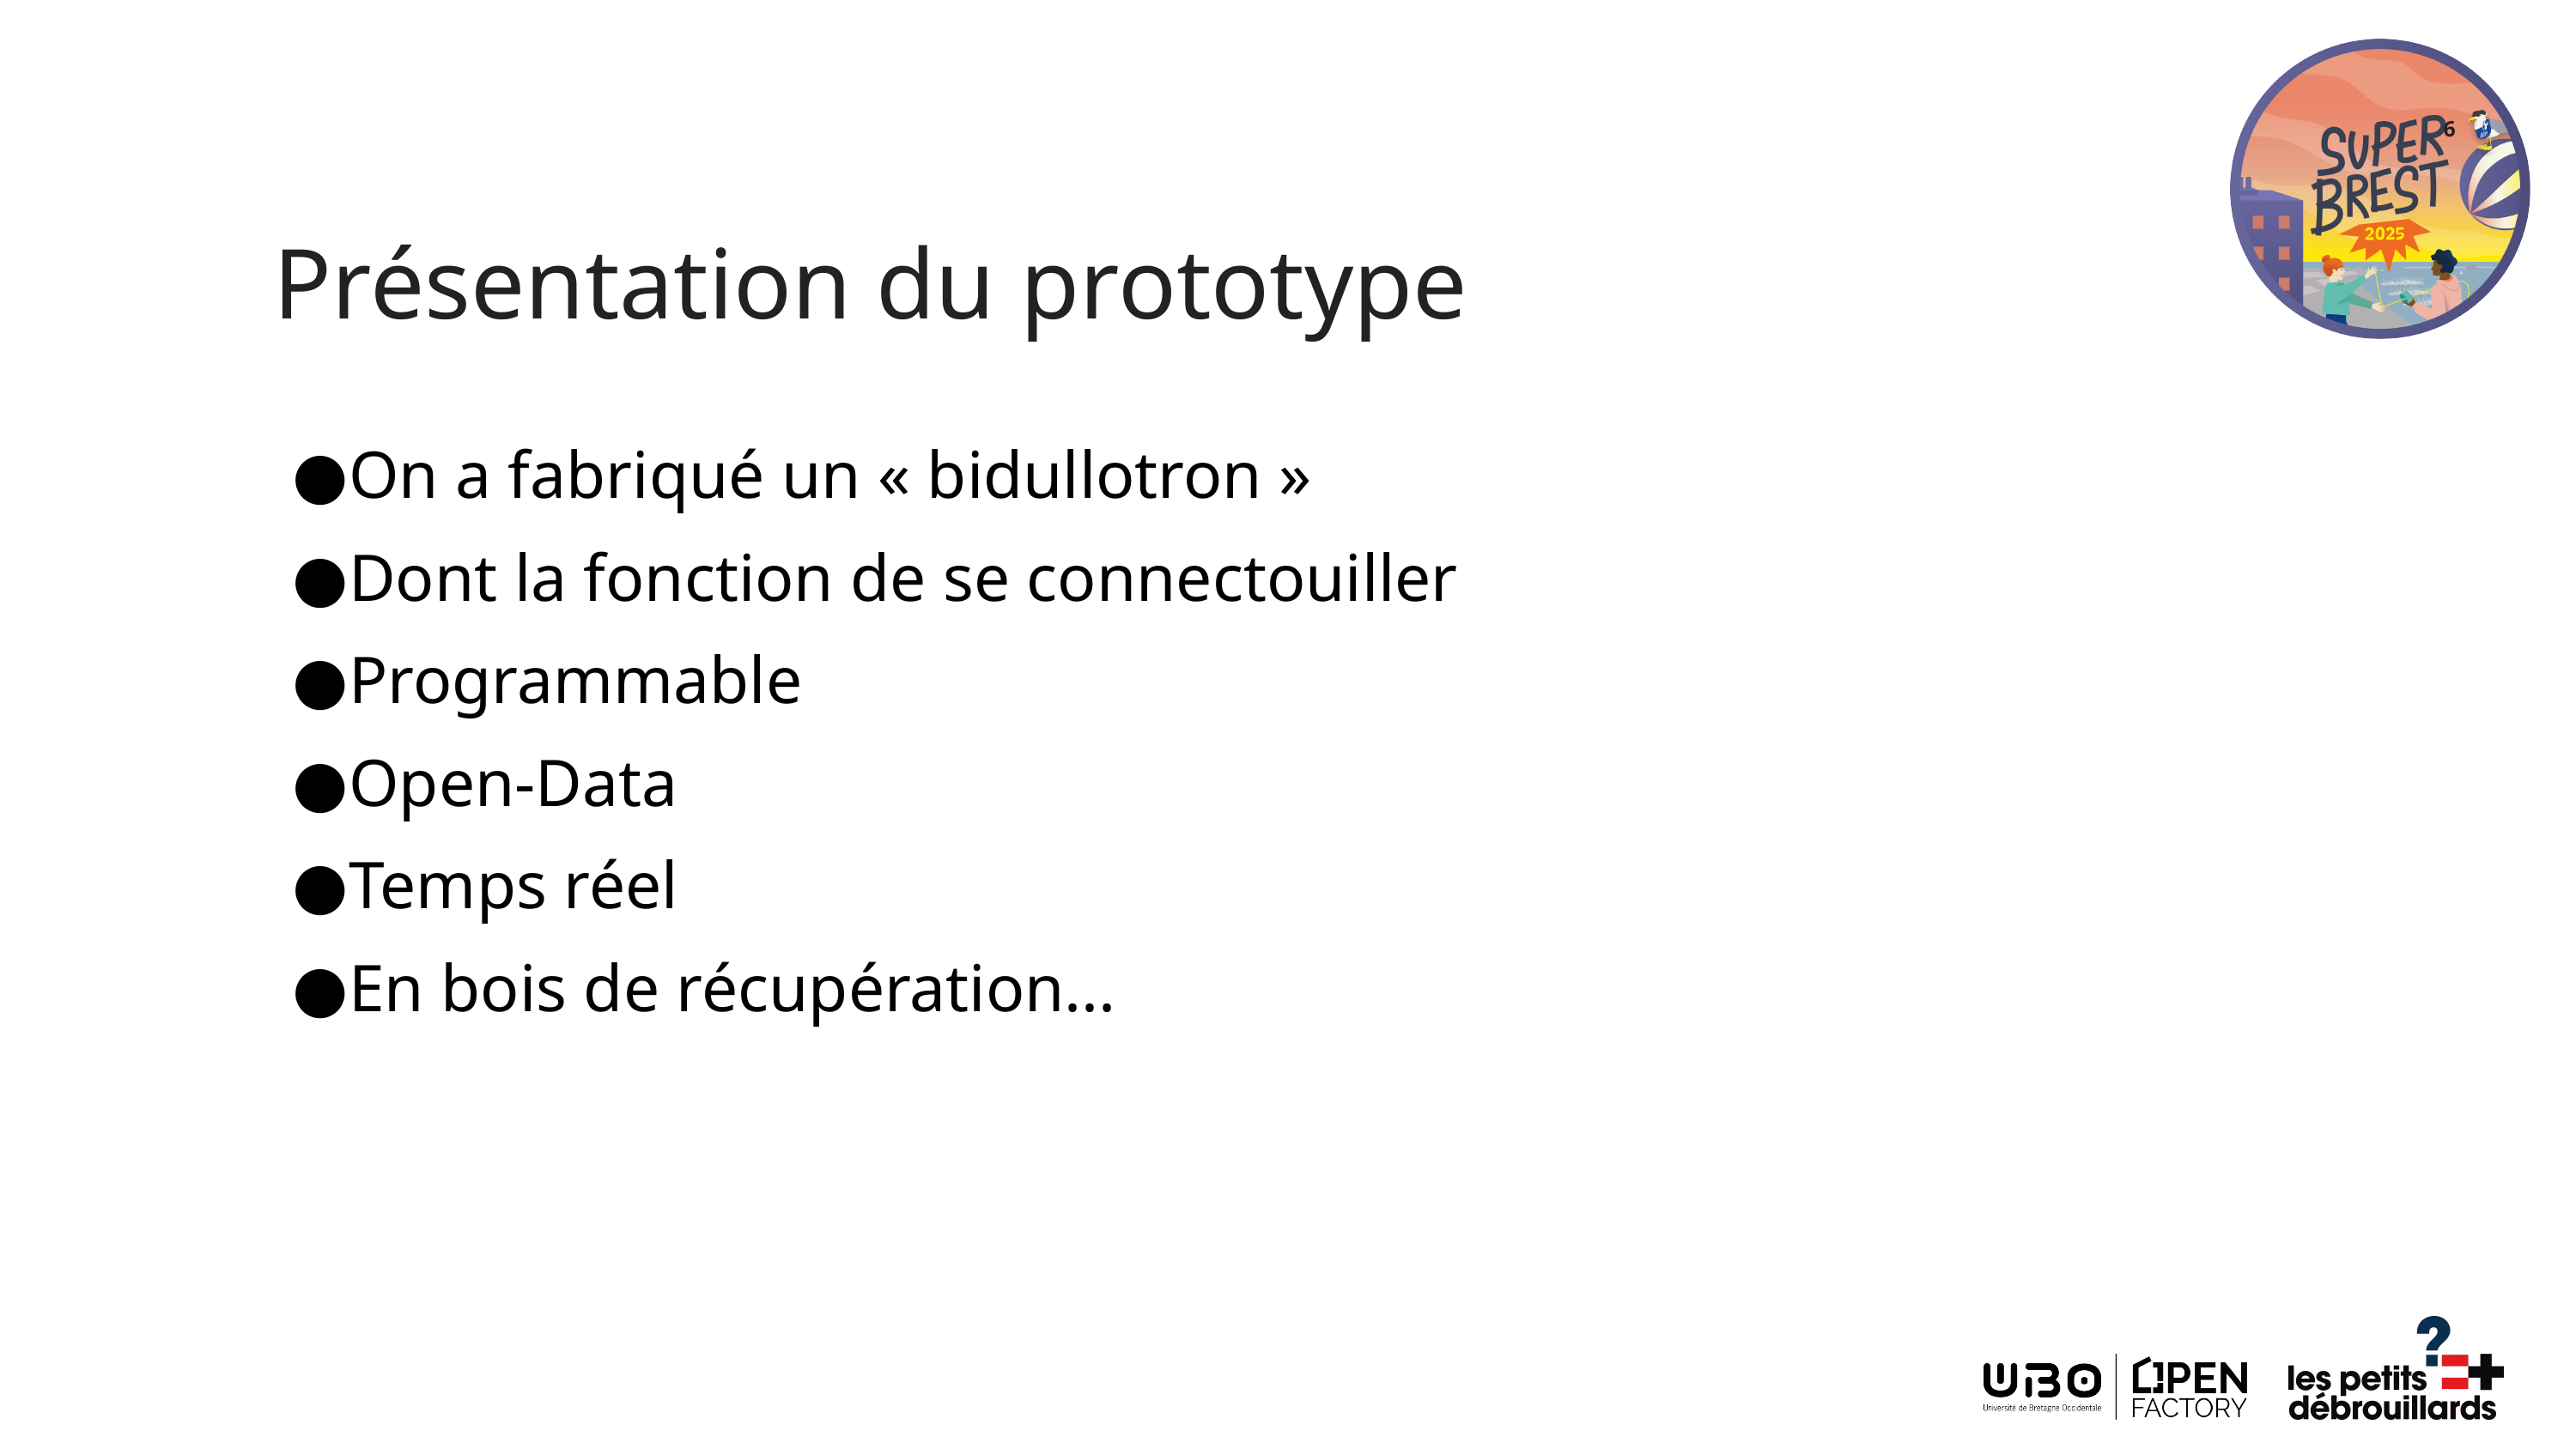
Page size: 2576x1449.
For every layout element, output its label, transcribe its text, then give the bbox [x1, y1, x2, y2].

picture [2288, 1316, 2504, 1420]
list On a fabriqué un « bidullotron » Dont la fonction de se connectouiller Programmable Open-Data Temps réel En bois de récupération... [275, 433, 2188, 1122]
picture [2230, 39, 2530, 339]
picture [1984, 1354, 2247, 1420]
title Présentation du prototype [273, 217, 1741, 434]
slide_number <numéro> [2307, 93, 2456, 145]
